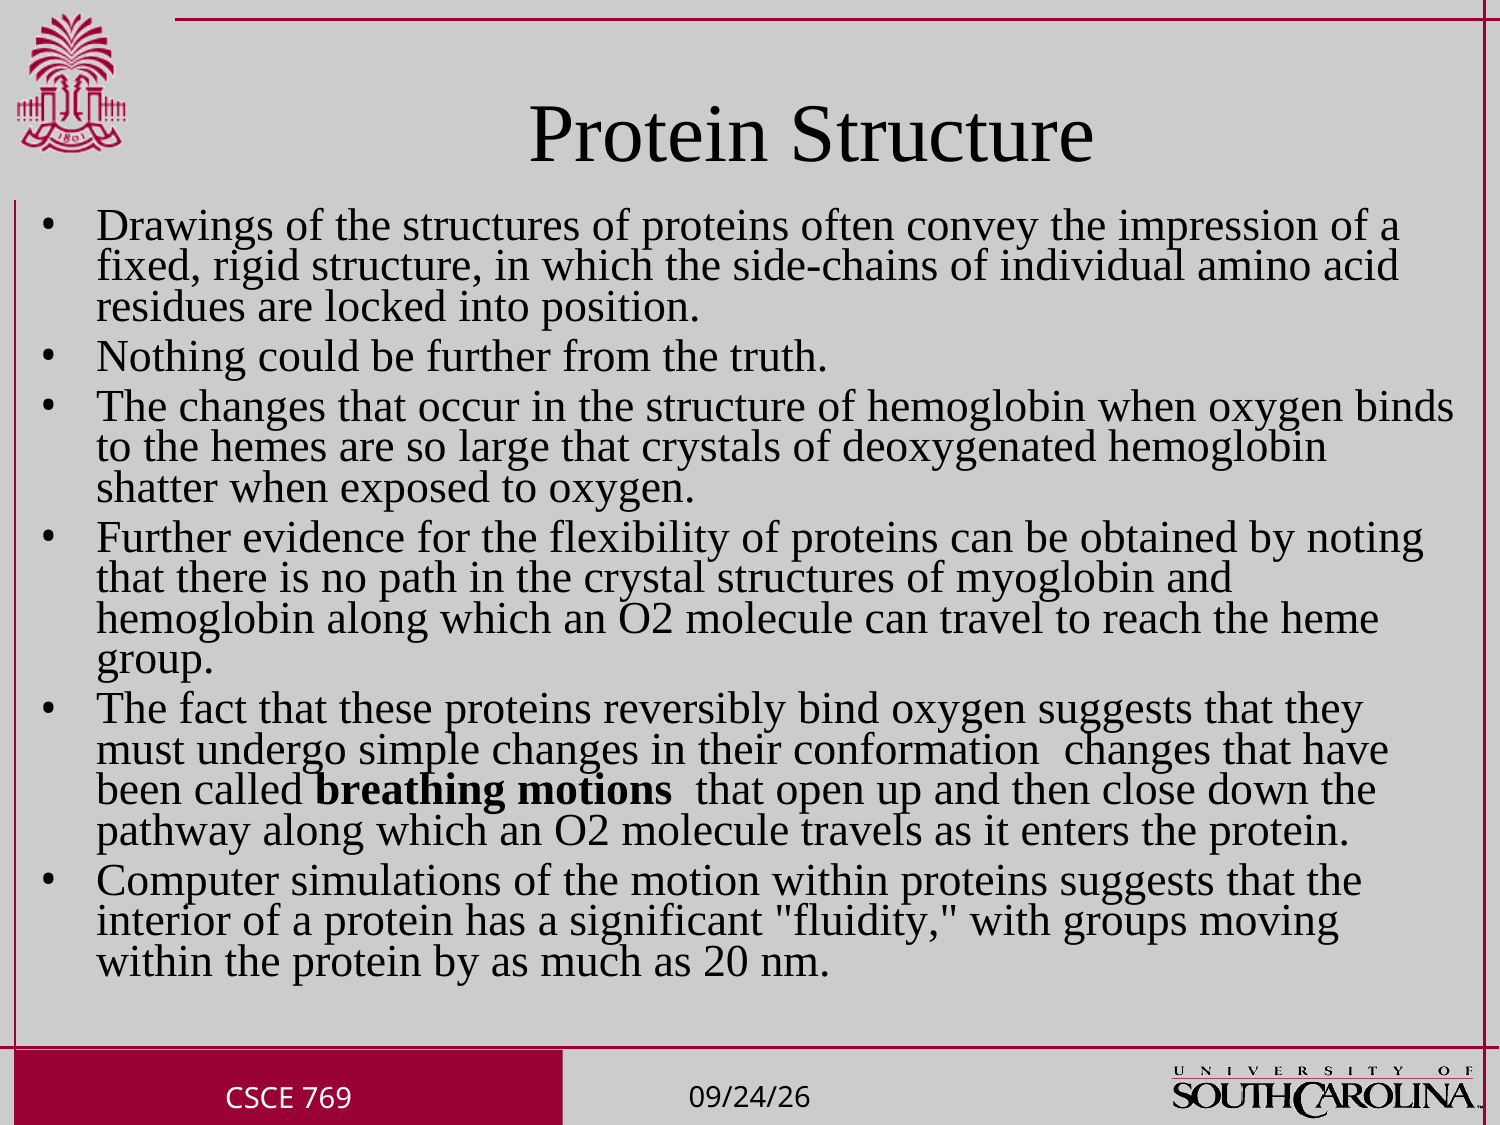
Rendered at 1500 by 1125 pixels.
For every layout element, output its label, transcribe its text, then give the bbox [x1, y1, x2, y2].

title Protein Structure [174, 9, 1450, 188]
list Drawings of the structures of proteins often convey the impression of a fixed, rigid structure, in which the side-chains of individual amino acid residues are locked into position. Nothing could be further from the truth. The changes that occur in the structure of hemoglobin when oxygen binds to the hemes are so large that crystals of deoxygenated hemoglobin shatter when exposed to oxygen. Further evidence for the flexibility of proteins can be obtained by noting that there is no path in the crystal structures of myoglobin and hemoglobin along which an O2 molecule can travel to reach the heme group. The fact that these proteins reversibly bind oxygen suggests that they must undergo simple changes in their conformation changes that have been called breathing motions that open up and then close down the pathway along which an O2 molecule travels as it enters the protein. Computer simulations of the motion within proteins suggests that the interior of a protein has a significant "fluidity," with groups moving within the protein by as much as 20 nm. [24, 200, 1476, 1028]
picture [12, 12, 131, 155]
picture [1162, 1049, 1483, 1125]
